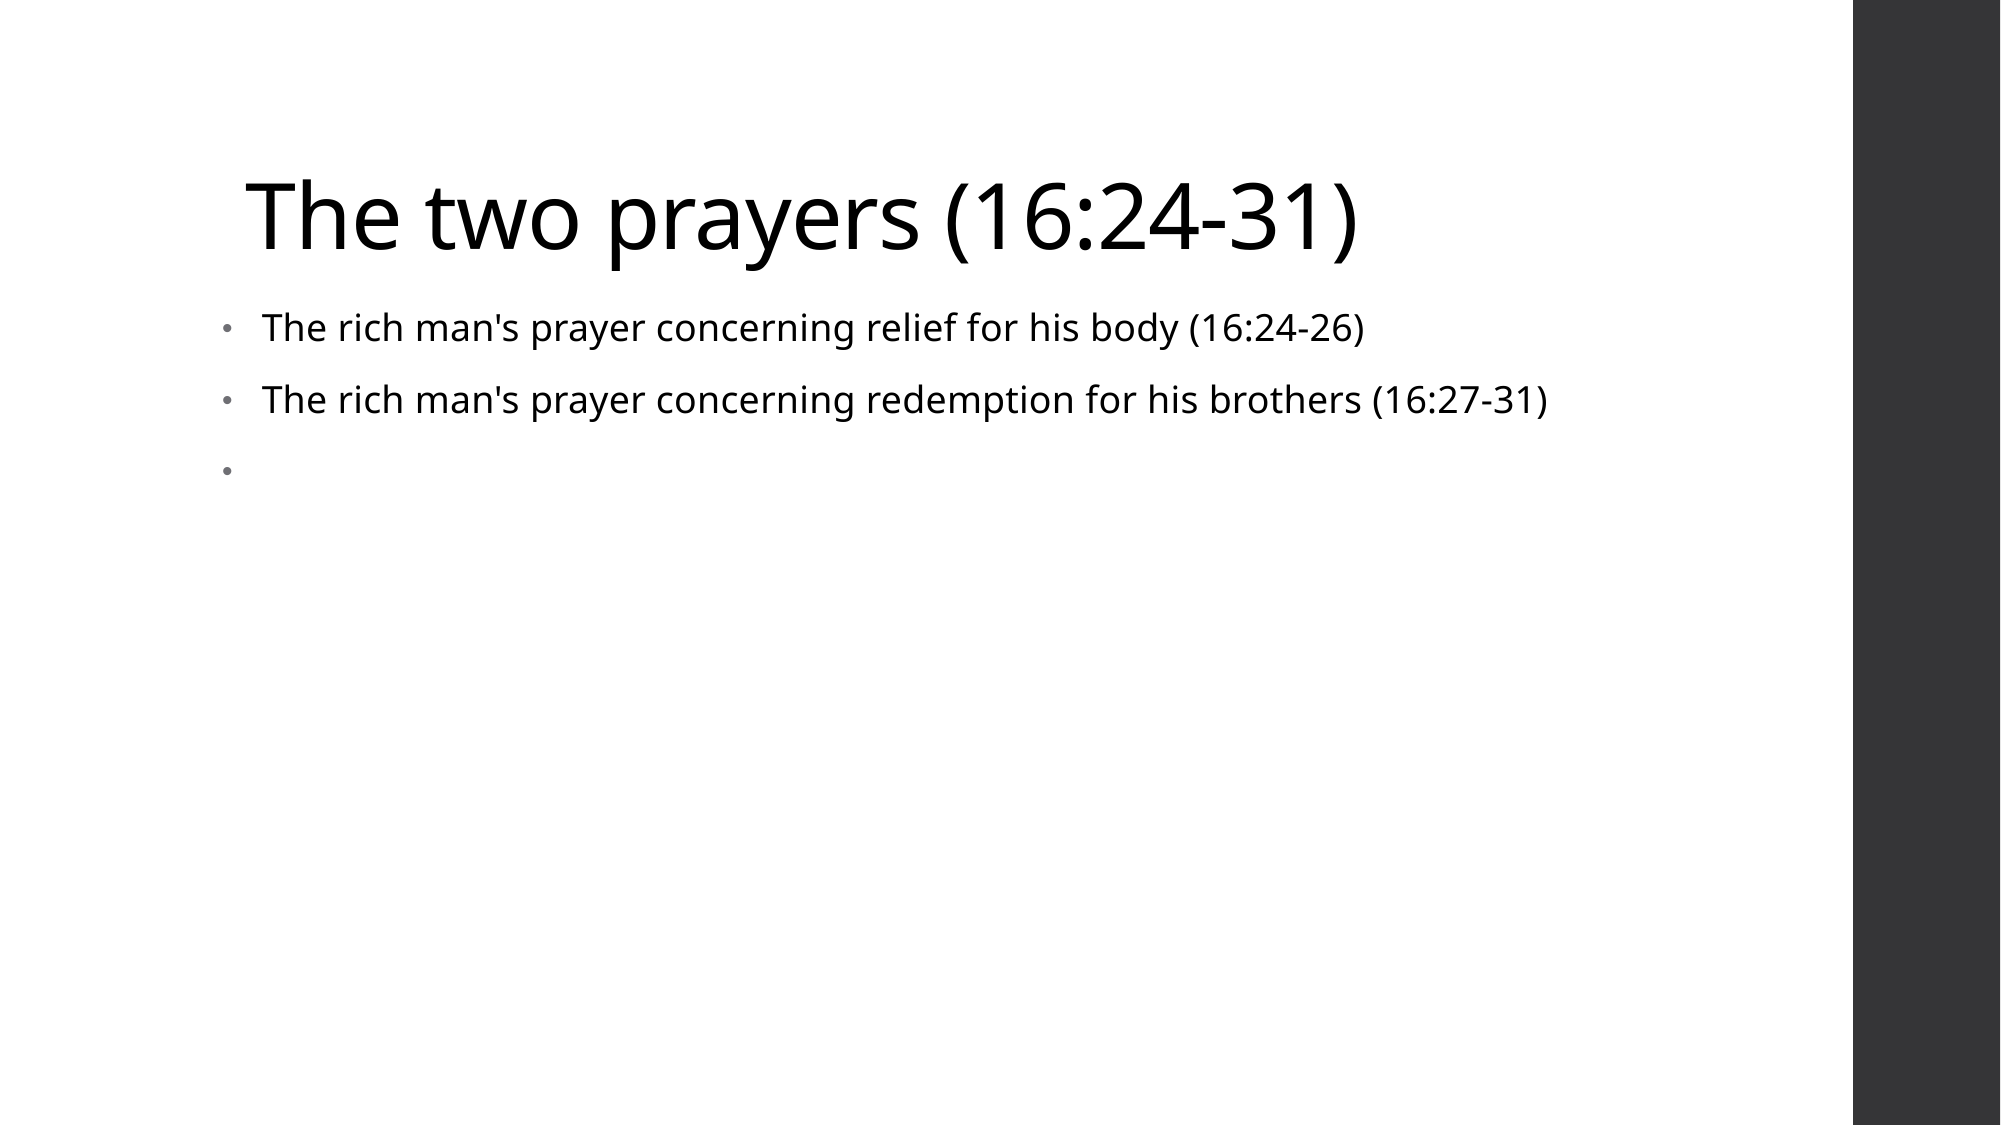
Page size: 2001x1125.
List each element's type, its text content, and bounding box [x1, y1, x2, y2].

title The two prayers (16:24-31) [206, 60, 1797, 278]
list The rich man's prayer concerning relief for his body (16:24-26) The rich man's prayer concerning redemption for his brothers (16:27-31) [206, 299, 1617, 1014]
